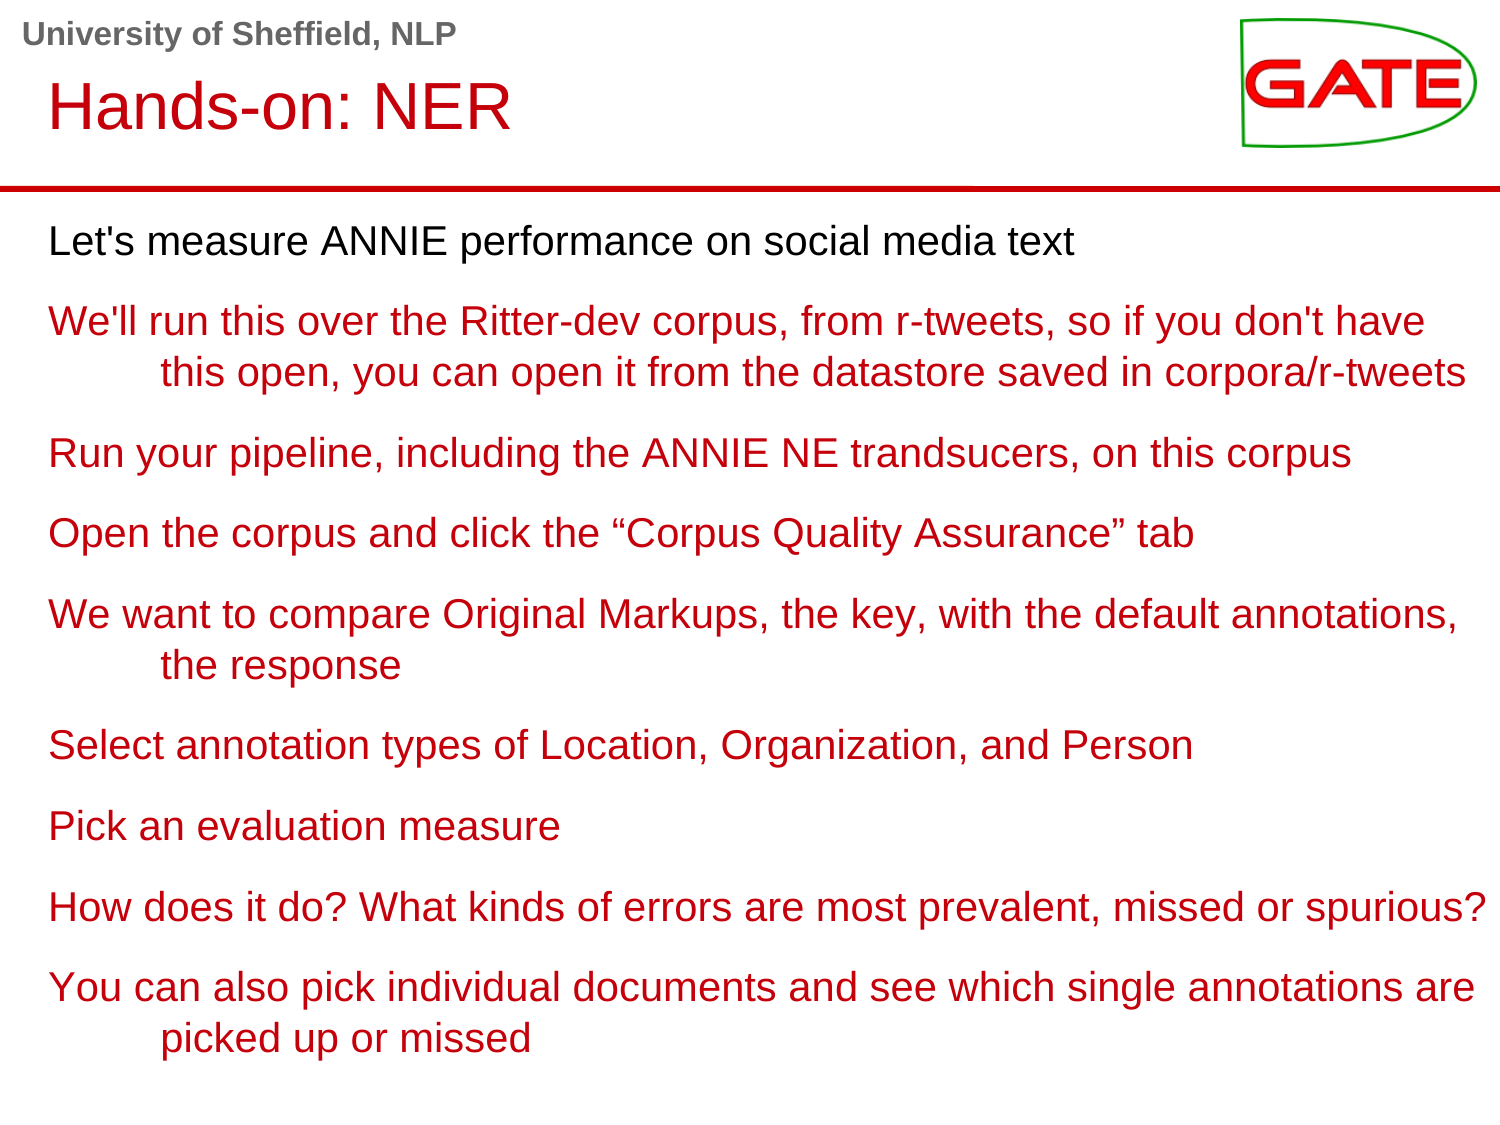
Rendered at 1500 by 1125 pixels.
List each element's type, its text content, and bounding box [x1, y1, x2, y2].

text_box Hands-on: NER [47, 47, 1267, 168]
picture [1240, 18, 1477, 148]
text_box Let's measure ANNIE performance on social media text We'll run this over the Ritter-dev corpus, from r-tweets, so if you don't have this open, you can open it from the datastore saved in corpora/r-tweets Run your pipeline, including the ANNIE NE trandsucers, on this corpus Open the corpus and click the “Corpus Quality Assurance” tab We want to compare Original Markups, the key, with the default annotations, the response Select annotation types of Location, Organization, and Person Pick an evaluation measure How does it do? What kinds of errors are most prevalent, missed or spurious? You can also pick individual documents and see which single annotations are picked up or missed [47, 212, 1500, 1064]
